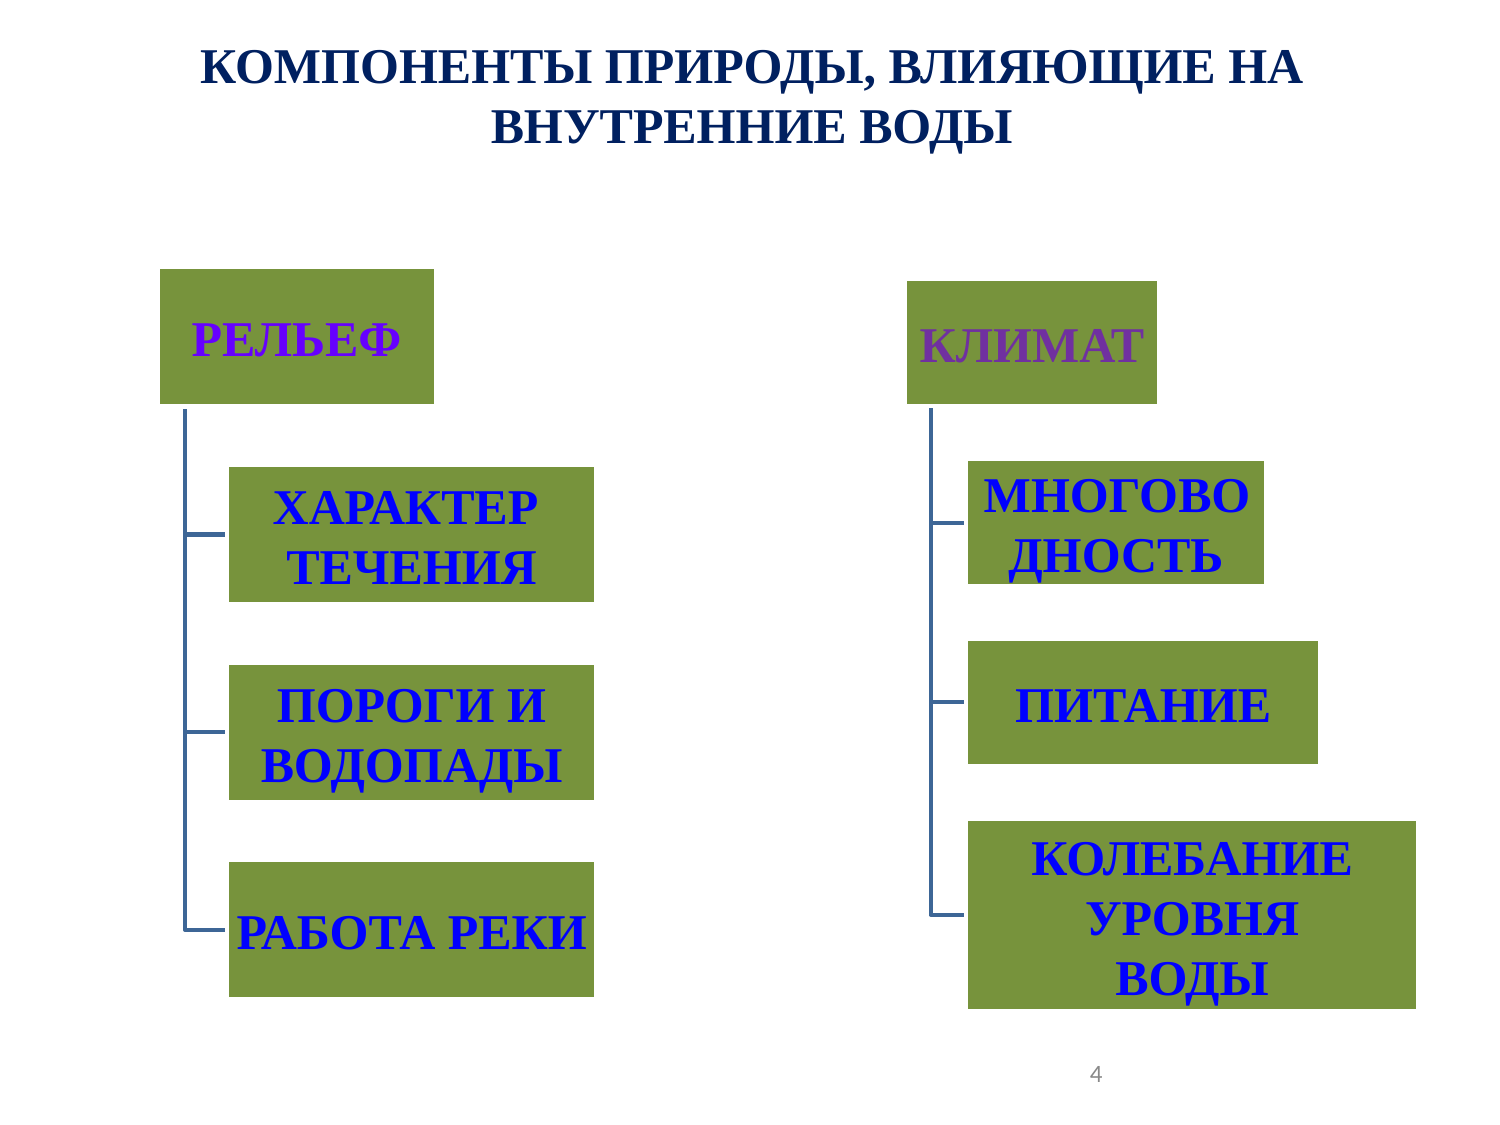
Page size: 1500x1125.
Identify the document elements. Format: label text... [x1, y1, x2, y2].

text_box ХАРАКТЕР ТЕЧЕНИЯ [227, 464, 597, 605]
text_box КОЛЕБАНИЕ УРОВНЯ ВОДЫ [966, 818, 1418, 1011]
text_box ПИТАНИЕ [966, 639, 1321, 766]
text_box КЛИМАТ [905, 278, 1159, 406]
text_box МНОГОВОДНОСТЬ [966, 459, 1266, 586]
text_box РАБОТА РЕКИ [227, 860, 597, 1000]
title КОМПОНЕНТЫ ПРИРОДЫ, ВЛИЯЮЩИЕ НА ВНУТРЕННИЕ ВОДЫ [76, 0, 1427, 188]
text_box ПОРОГИ И ВОДОПАДЫ [227, 662, 597, 802]
text_box РЕЛЬЕФ [157, 267, 436, 407]
text_box [1074, 1042, 1426, 1103]
